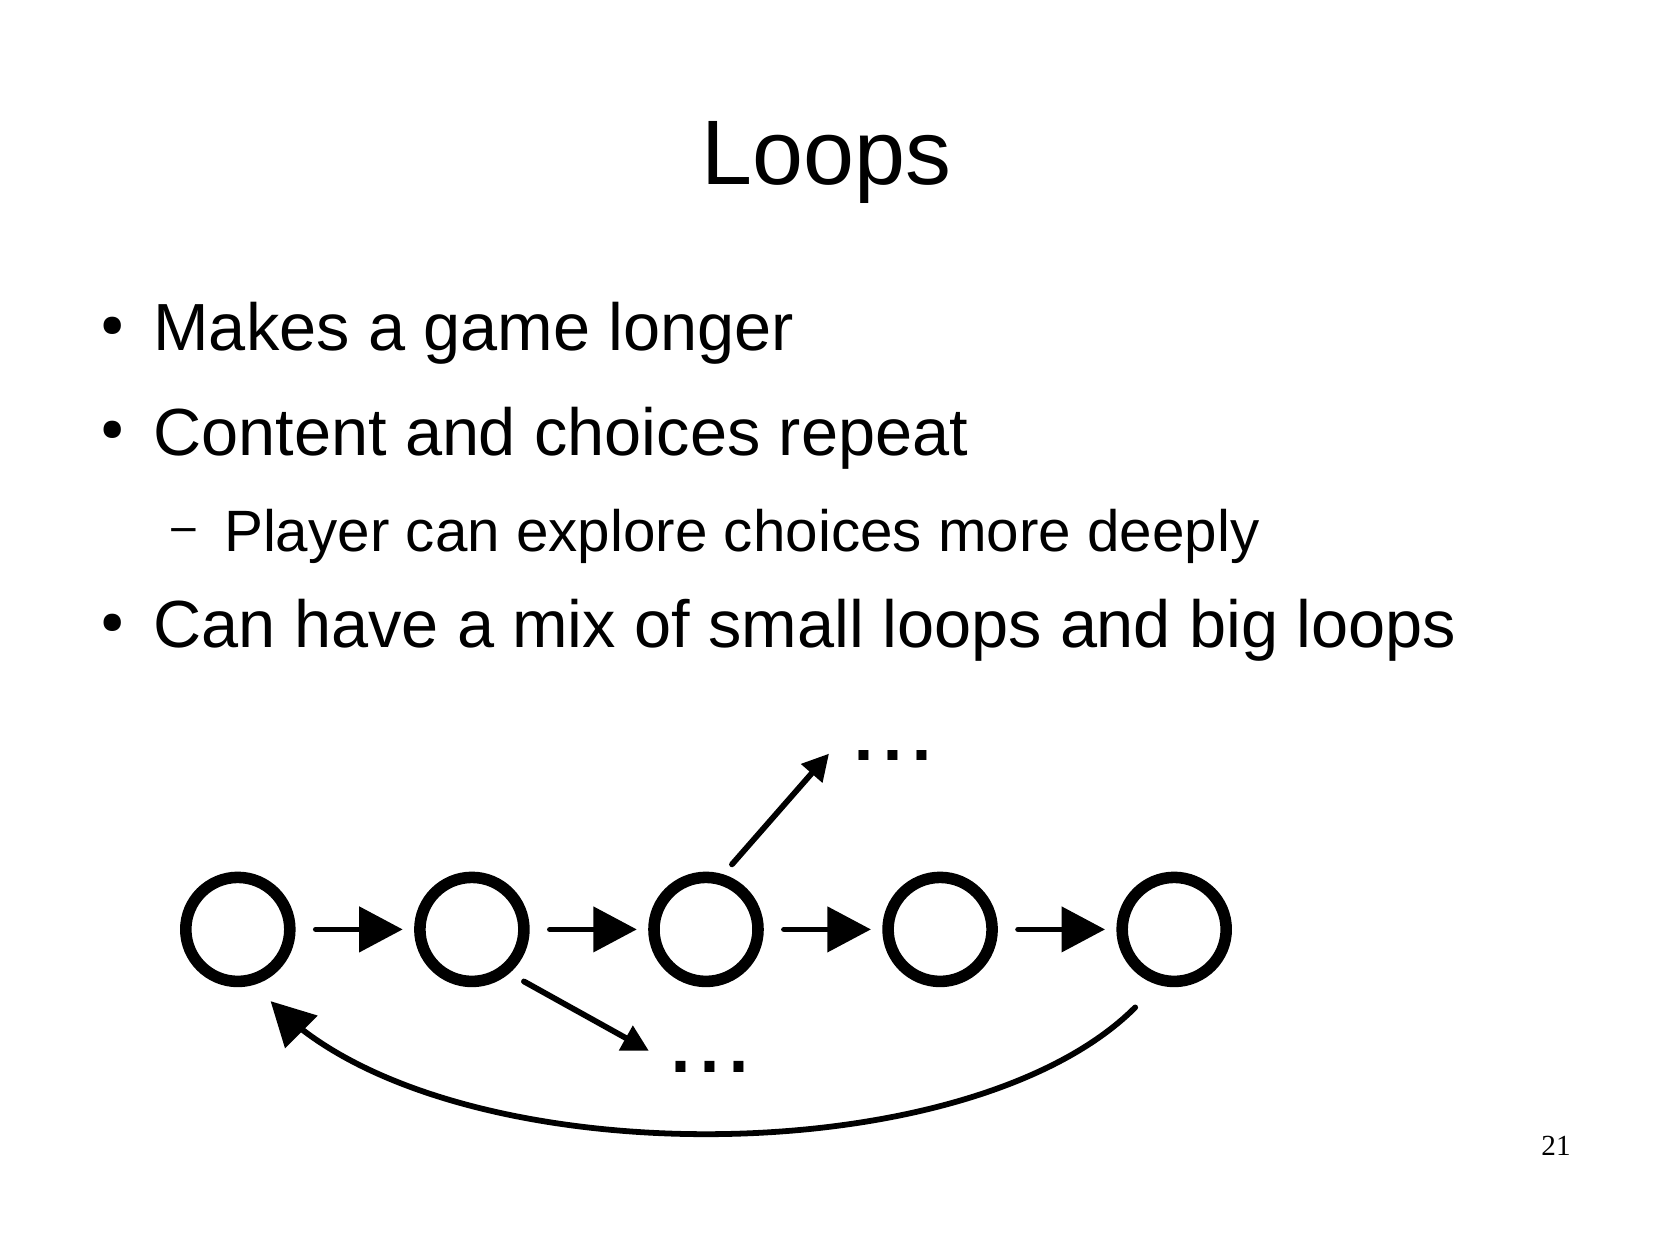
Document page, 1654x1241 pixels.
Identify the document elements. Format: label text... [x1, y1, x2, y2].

list Makes a game longer Content and choices repeat Player can explore choices more deeply Can have a mix of small loops and big loops [82, 290, 1571, 1109]
picture [180, 750, 1233, 1138]
title Loops [82, 49, 1571, 257]
